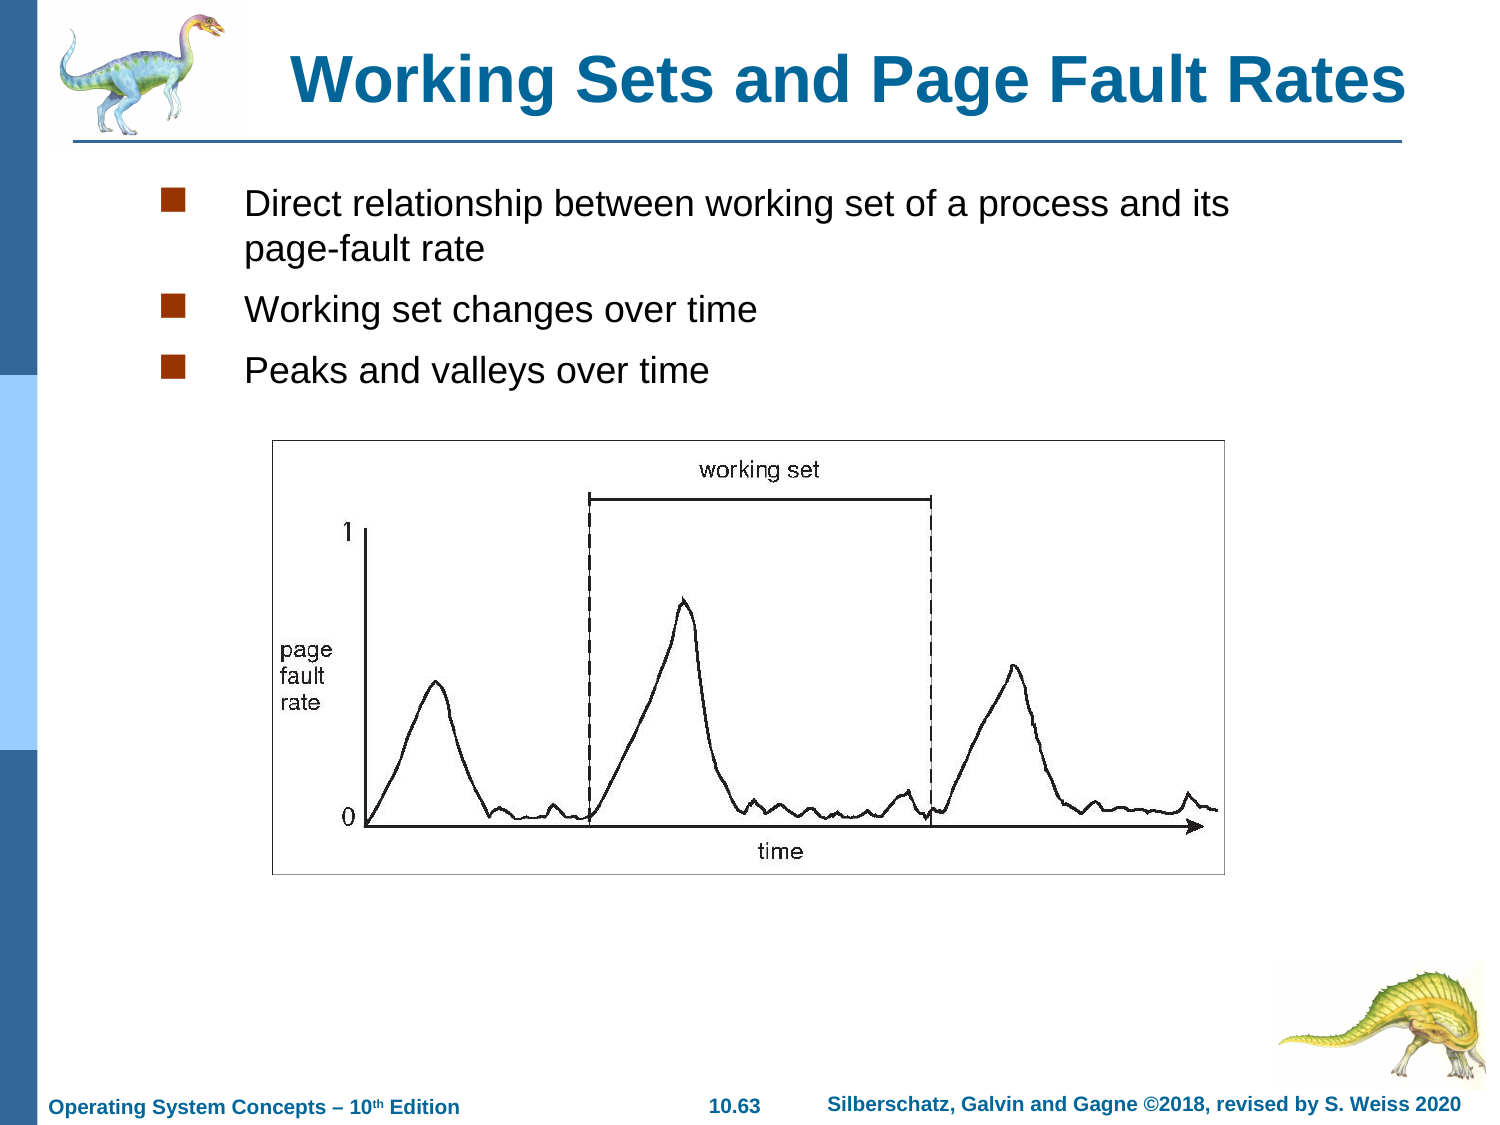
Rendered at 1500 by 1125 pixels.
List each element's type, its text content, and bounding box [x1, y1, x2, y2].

text_box Direct relationship between working set of a process and its page-fault rate Working set changes over time Peaks and valleys over time [148, 171, 1330, 511]
picture [272, 511, 1225, 875]
picture [1275, 959, 1486, 1090]
picture [46, 0, 243, 149]
title Working Sets and Page Fault Rates [174, 28, 1500, 124]
picture [1144, 1096, 1152, 1101]
